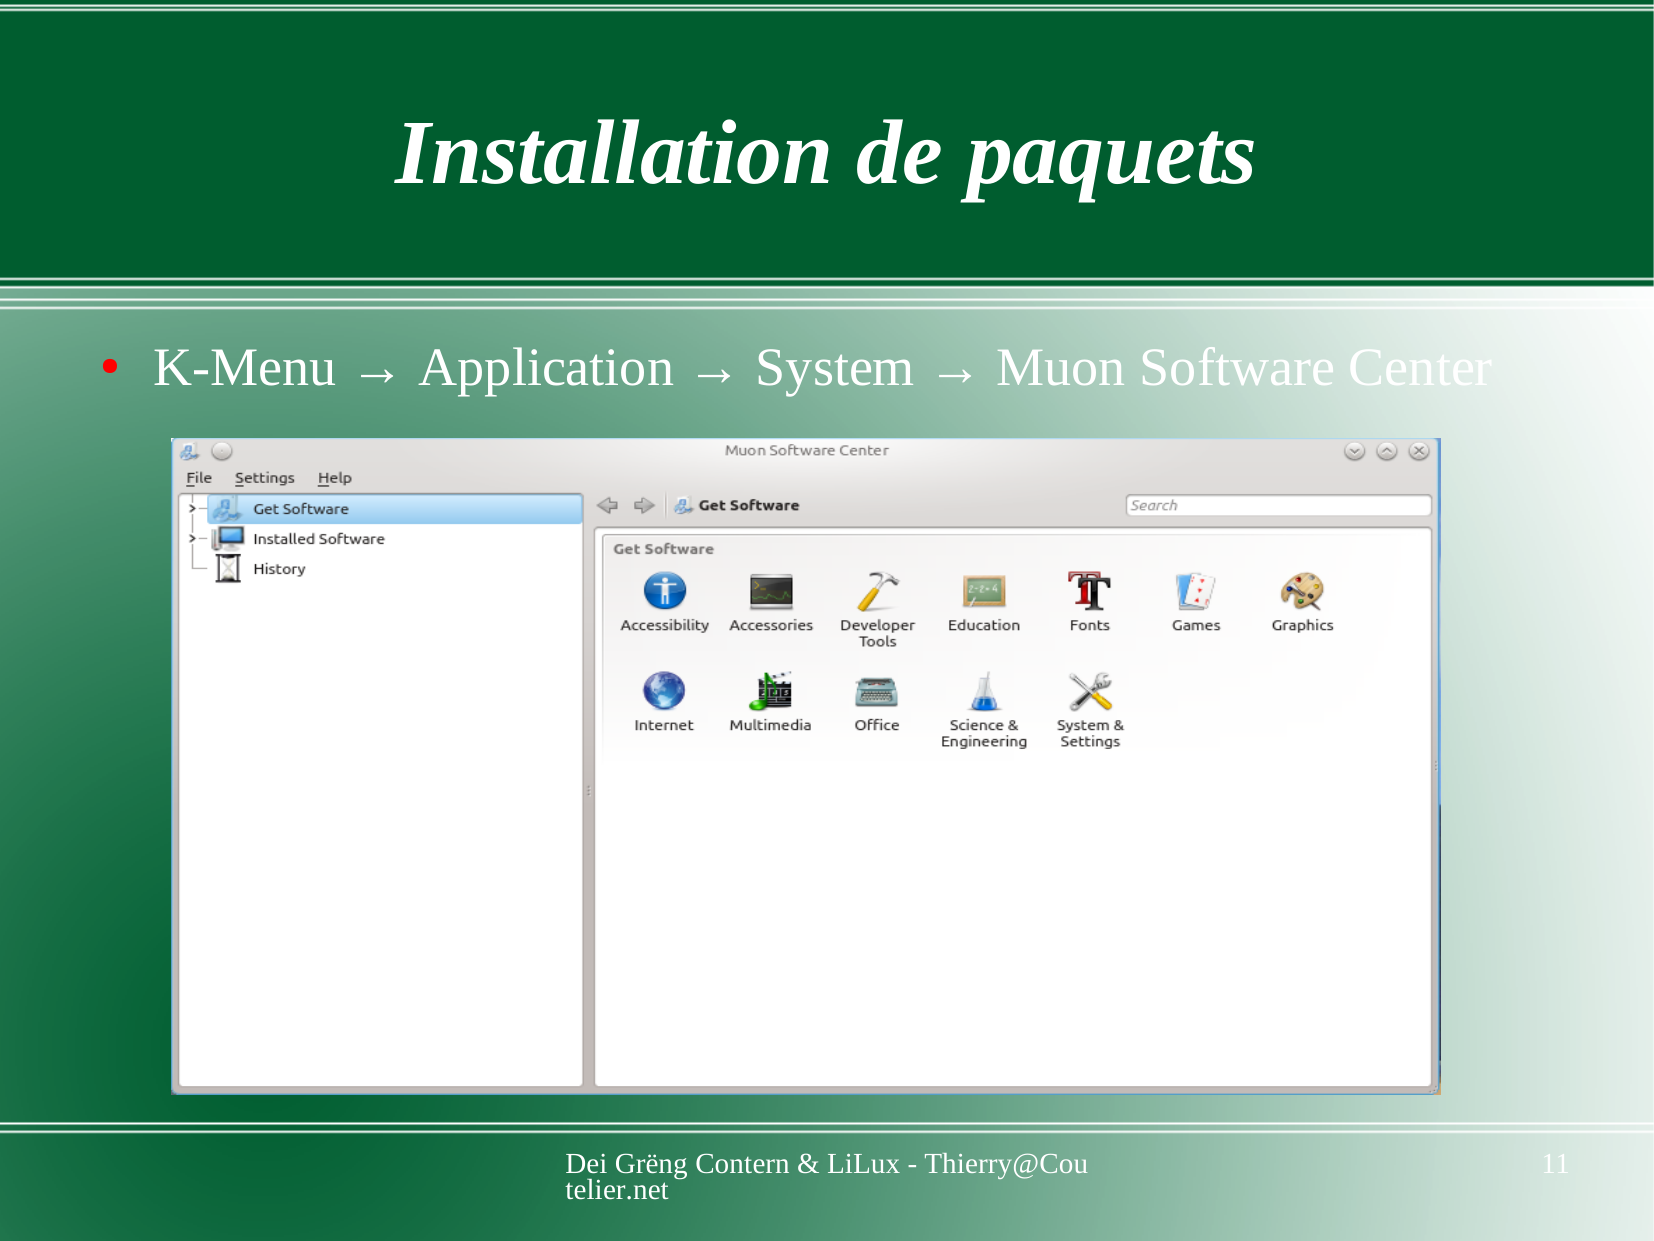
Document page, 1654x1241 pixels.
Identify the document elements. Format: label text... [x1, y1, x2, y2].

picture [0, 0, 1654, 1241]
title Installation de paquets [82, 49, 1571, 257]
list K-Menu → Application → System → Muon Software Center [82, 337, 1571, 1057]
